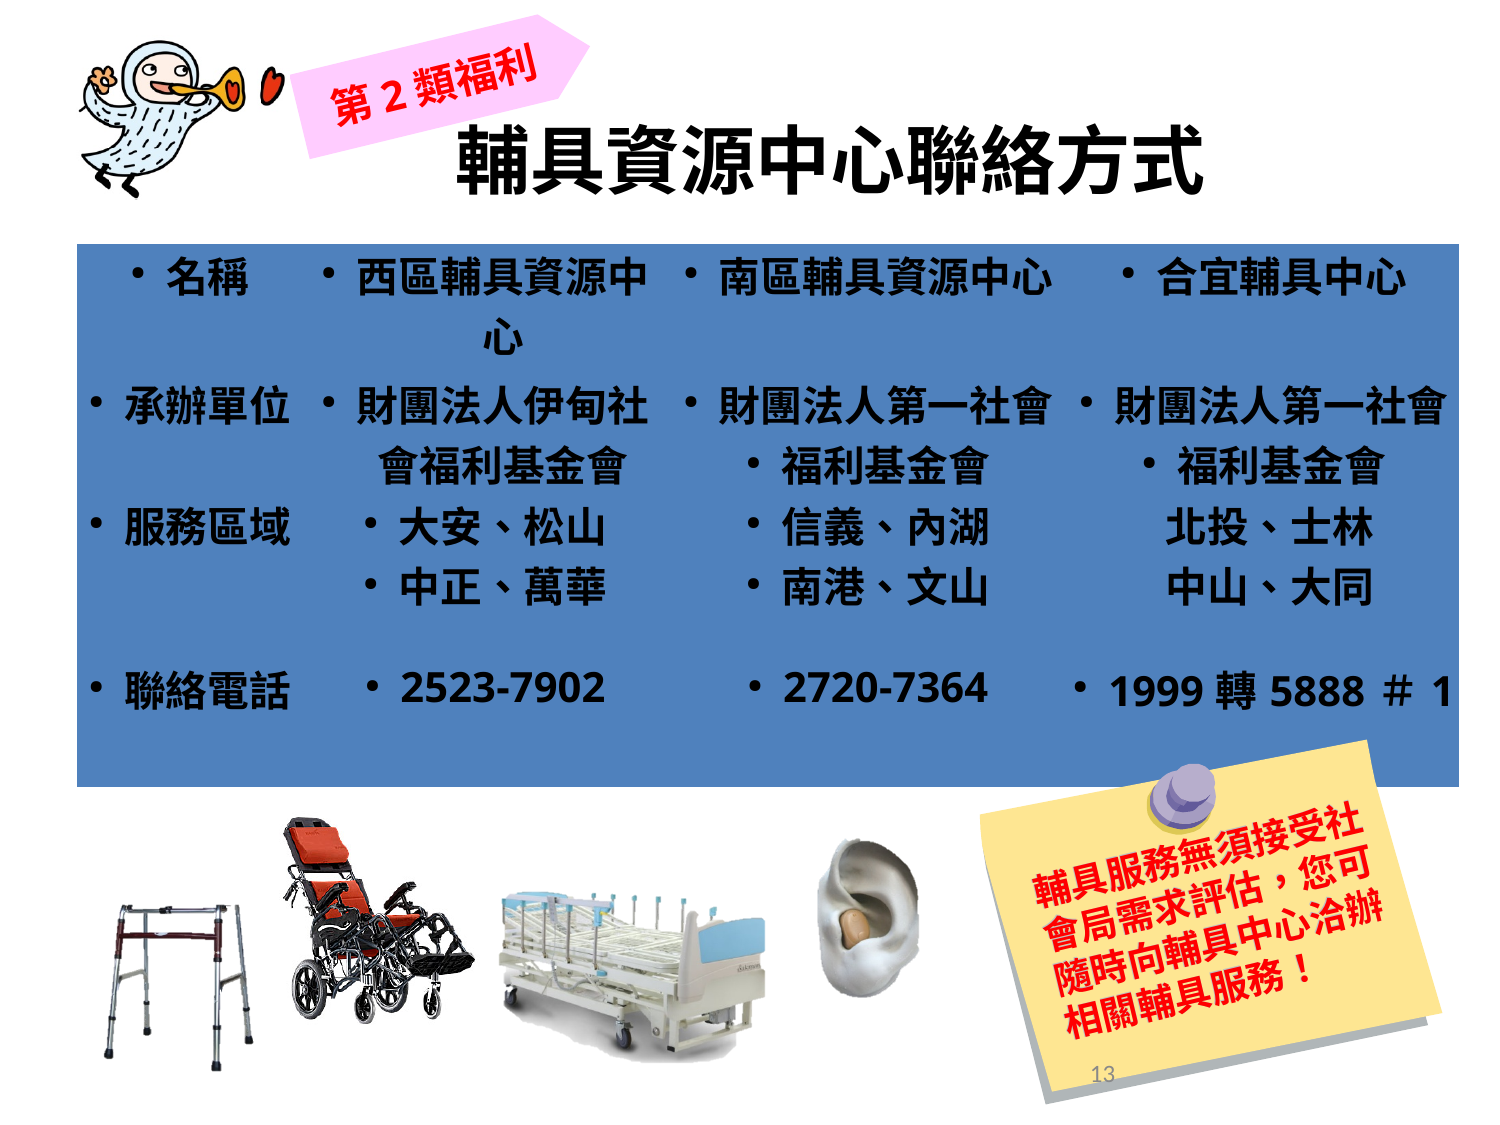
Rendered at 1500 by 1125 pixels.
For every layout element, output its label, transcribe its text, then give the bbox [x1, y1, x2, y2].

table_cell 財團法人第一社會 福利基金會 [667, 373, 1069, 494]
table_cell 財團法人第一社會 福利基金會 [1069, 373, 1459, 494]
table_cell 聯絡電話 [77, 658, 303, 787]
picture [71, 799, 935, 1125]
table_cell 承辦單位 [77, 373, 303, 494]
table_cell 大安、松山 中正、萬華 [303, 494, 667, 658]
table_cell 1999轉5888＃1 [1069, 658, 1459, 787]
table_cell 服務區域 [77, 494, 303, 658]
text_box 第2類福利 [290, 14, 591, 160]
table_header 南區輔具資源中心 [667, 244, 1069, 373]
picture [76, 35, 290, 200]
table_cell 2523-7902 [303, 658, 667, 787]
table_header 名稱 [77, 244, 303, 373]
table_cell 北投、士林 中山、大同 [1069, 494, 1459, 658]
title 輔具資源中心聯絡方式 [440, 81, 1268, 236]
table_header 西區輔具資源中心 [303, 244, 667, 373]
text_box 13 [1074, 1042, 1426, 1103]
text_box 輔具服務無須接受社會局需求評估，您可隨時向輔具中心洽辦相關輔具服務！ [1011, 781, 1417, 1057]
table_cell 信義、內湖 南港、文山 [667, 494, 1069, 658]
table_header 合宜輔具中心 [1069, 244, 1459, 373]
table_cell 2720-7364 [667, 658, 1069, 787]
table_cell 財團法人伊甸社會福利基金會 [303, 373, 667, 494]
picture [978, 738, 1444, 1106]
